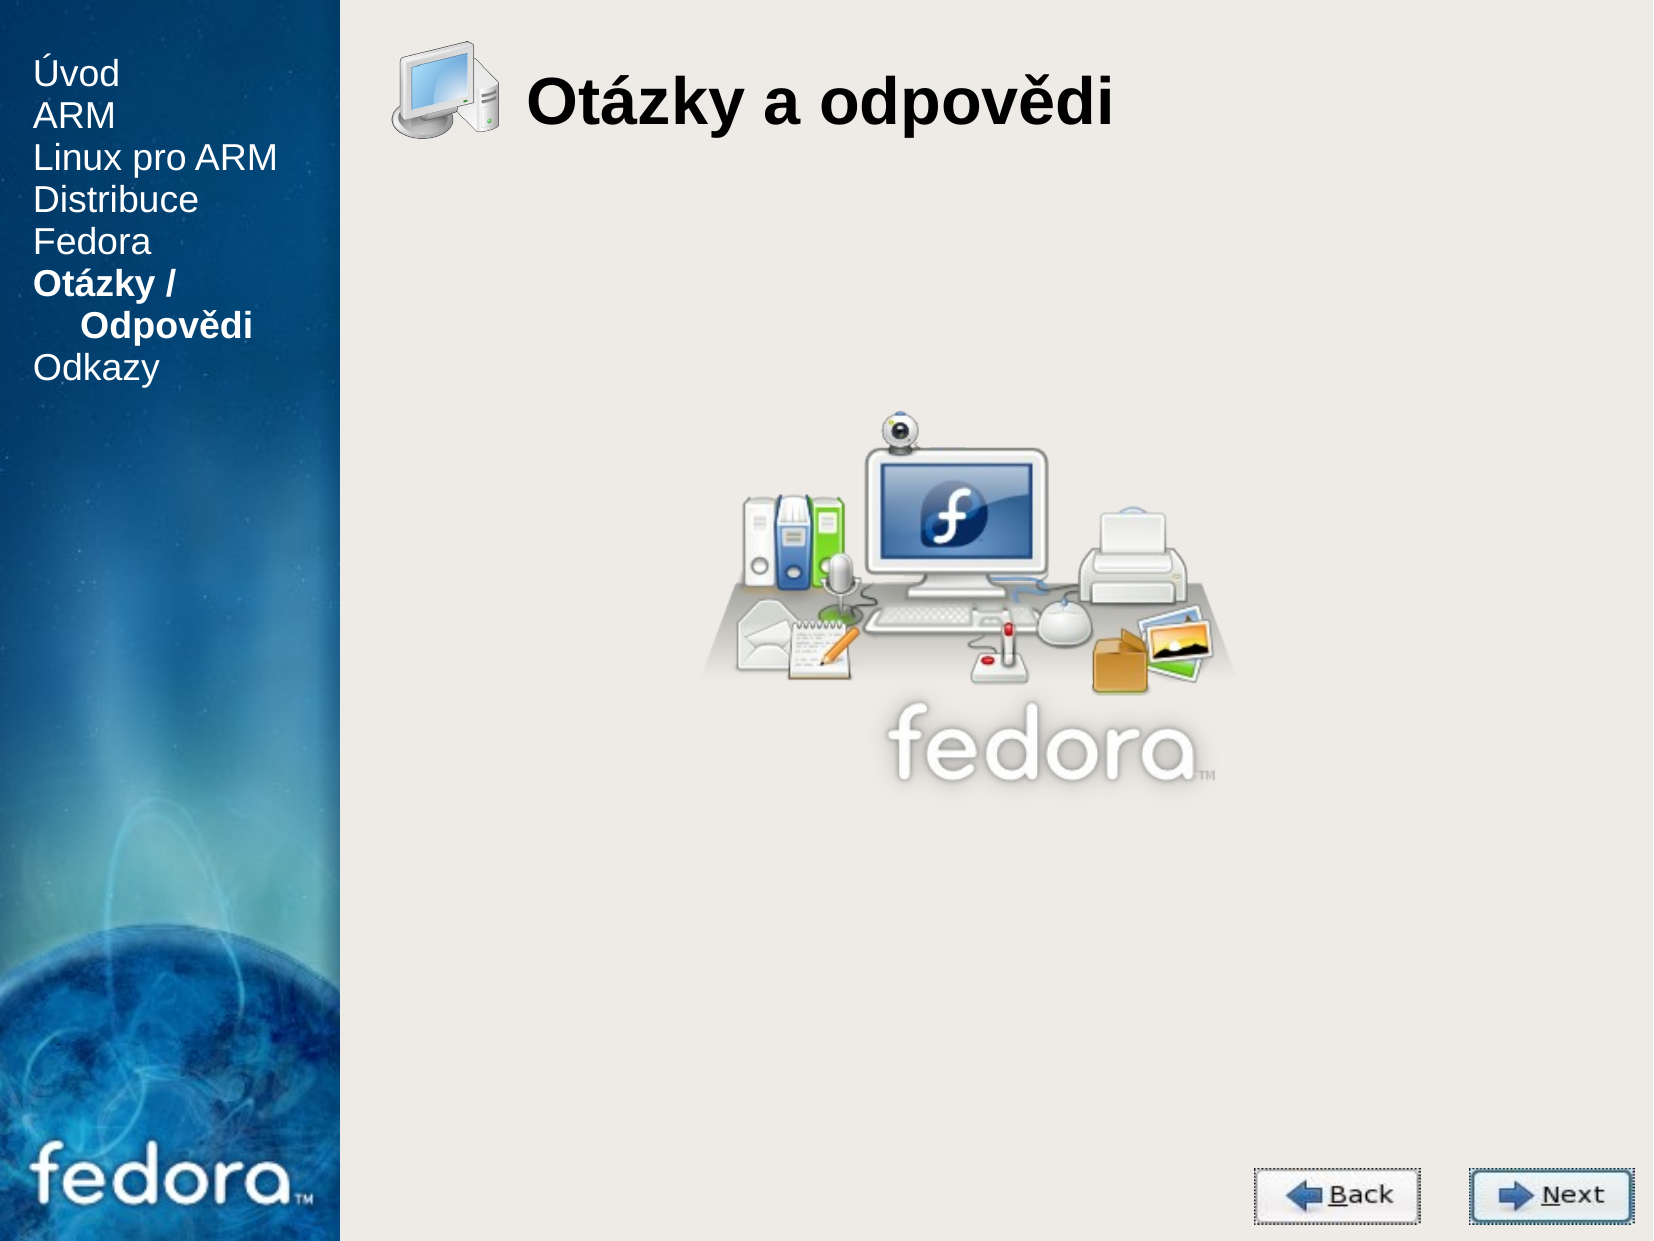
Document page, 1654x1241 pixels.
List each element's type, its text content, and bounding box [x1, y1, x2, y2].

text_box Otázky a odpovědi [511, 56, 1528, 147]
picture [0, 0, 1654, 1241]
text_box Úvod ARM Linux pro ARM Distribuce Fedora Otázky / Odpovědi Odkazy [18, 45, 327, 397]
